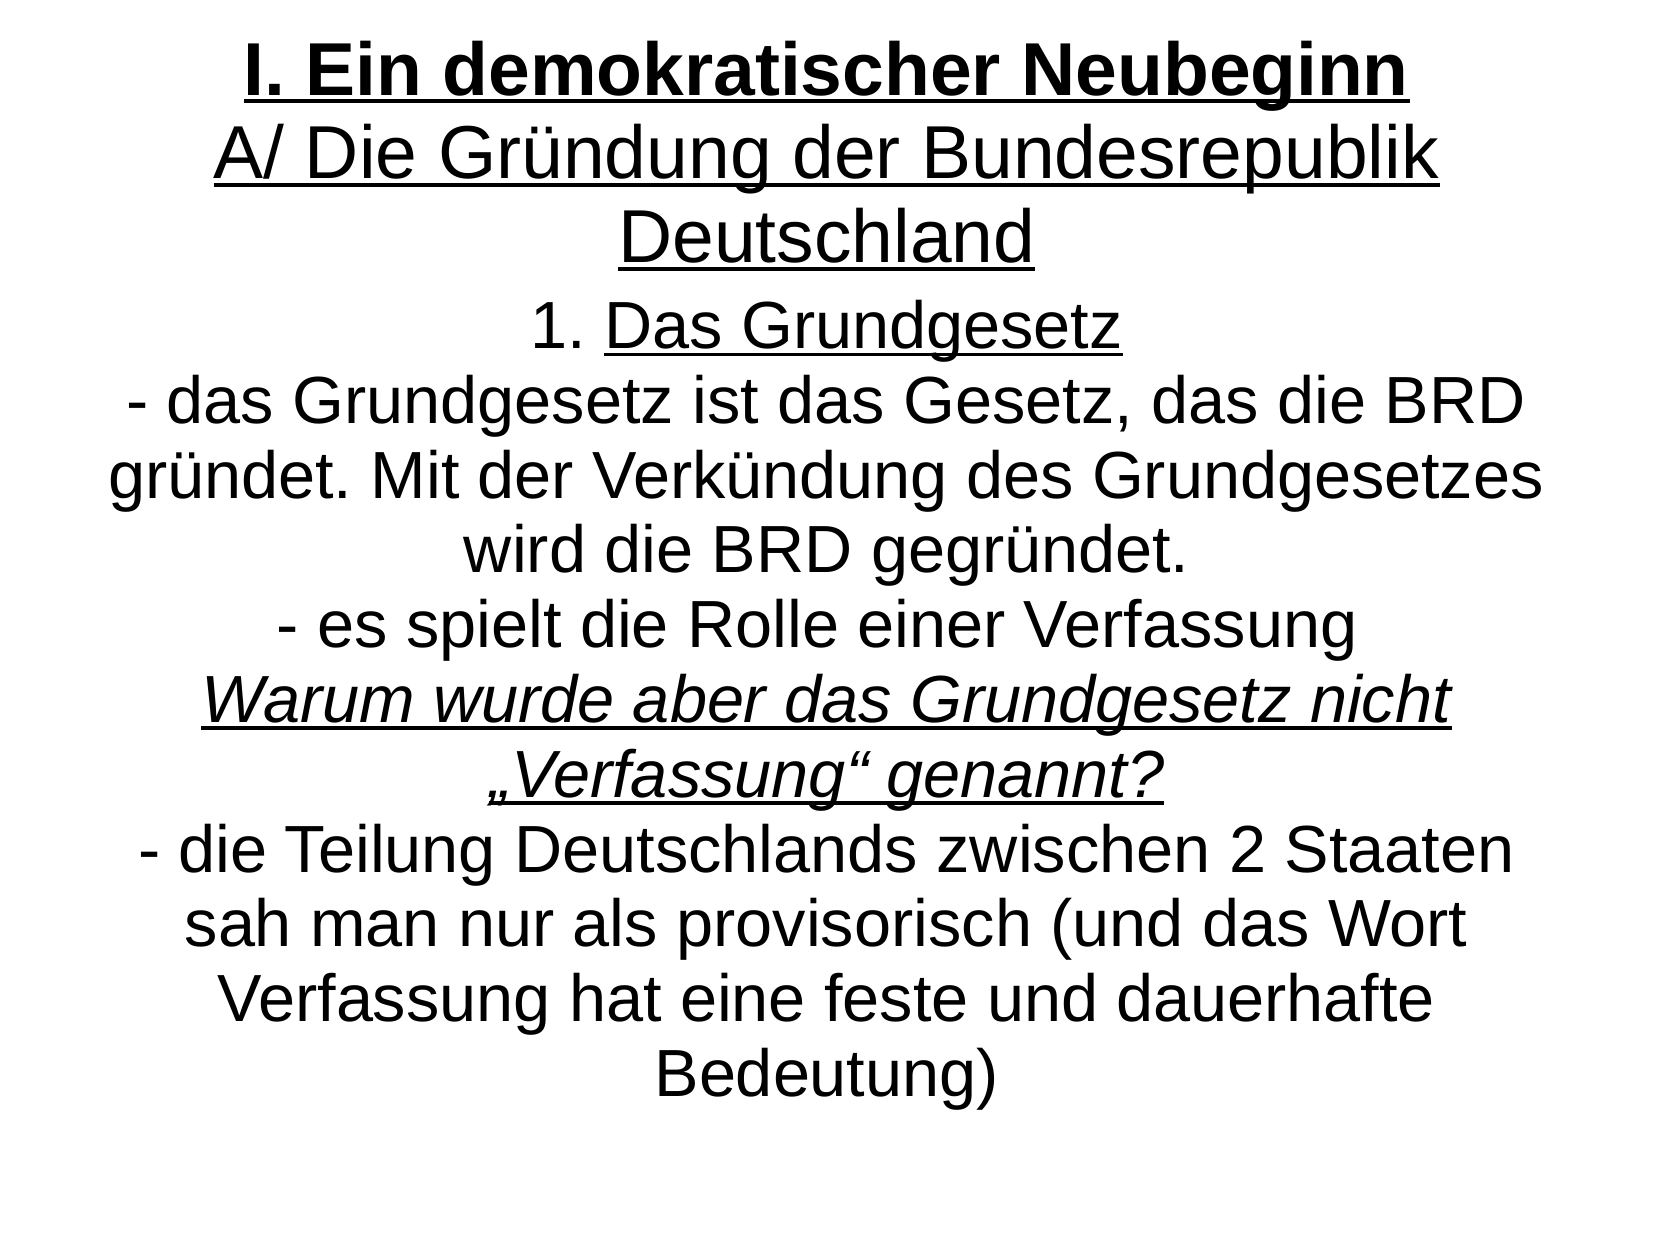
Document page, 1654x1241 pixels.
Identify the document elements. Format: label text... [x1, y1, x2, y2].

title I. Ein demokratischer Neubeginn A/ Die Gründung der Bundesrepublik Deutschland [82, 26, 1571, 279]
subtitle 1. Das Grundgesetz - das Grundgesetz ist das Gesetz, das die BRD gründet. Mit der Verkündung des Grundgesetzes wird die BRD gegründet. - es spielt die Rolle einer Verfassung Warum wurde aber das Grundgesetz nicht „Verfassung“ genannt? - die Teilung Deutschlands zwischen 2 Staaten sah man nur als provisorisch (und das Wort Verfassung hat eine feste und dauerhafte Bedeutung) [82, 288, 1571, 1111]
